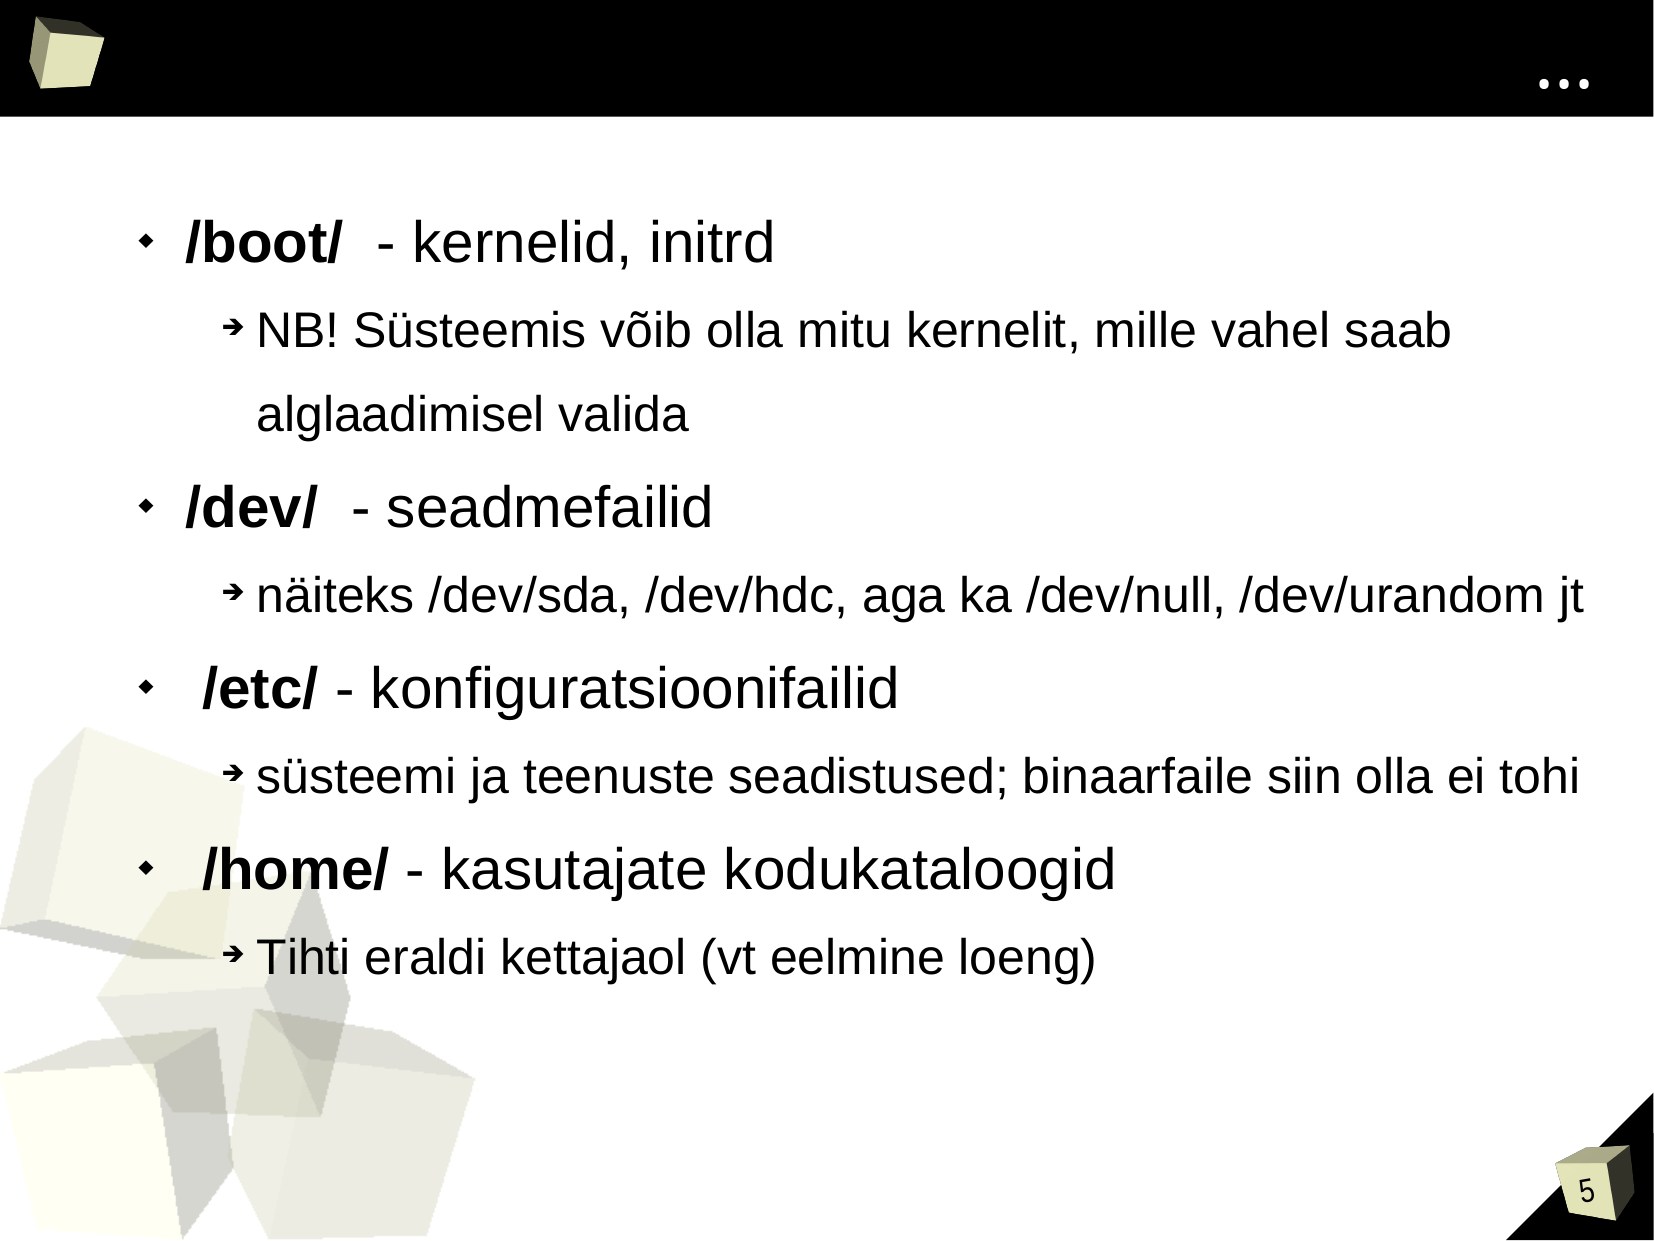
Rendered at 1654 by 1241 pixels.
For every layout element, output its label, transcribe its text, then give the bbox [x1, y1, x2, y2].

list /boot/ - kernelid, initrd NB! Süsteemis võib olla mitu kernelit, mille vahel saab alglaadimisel valida /dev/ - seadmefailid näiteks /dev/sda, /dev/hdc, aga ka /dev/null, /dev/urandom jt /etc/ - konfiguratsioonifailid süsteemi ja teenuste seadistused; binaarfaile siin olla ei tohi /home/ - kasutajate kodukataloogid Tihti eraldi kettajaol (vt eelmine loeng) [44, 177, 1611, 1214]
title ... [118, 0, 1595, 119]
picture [0, 726, 477, 1241]
